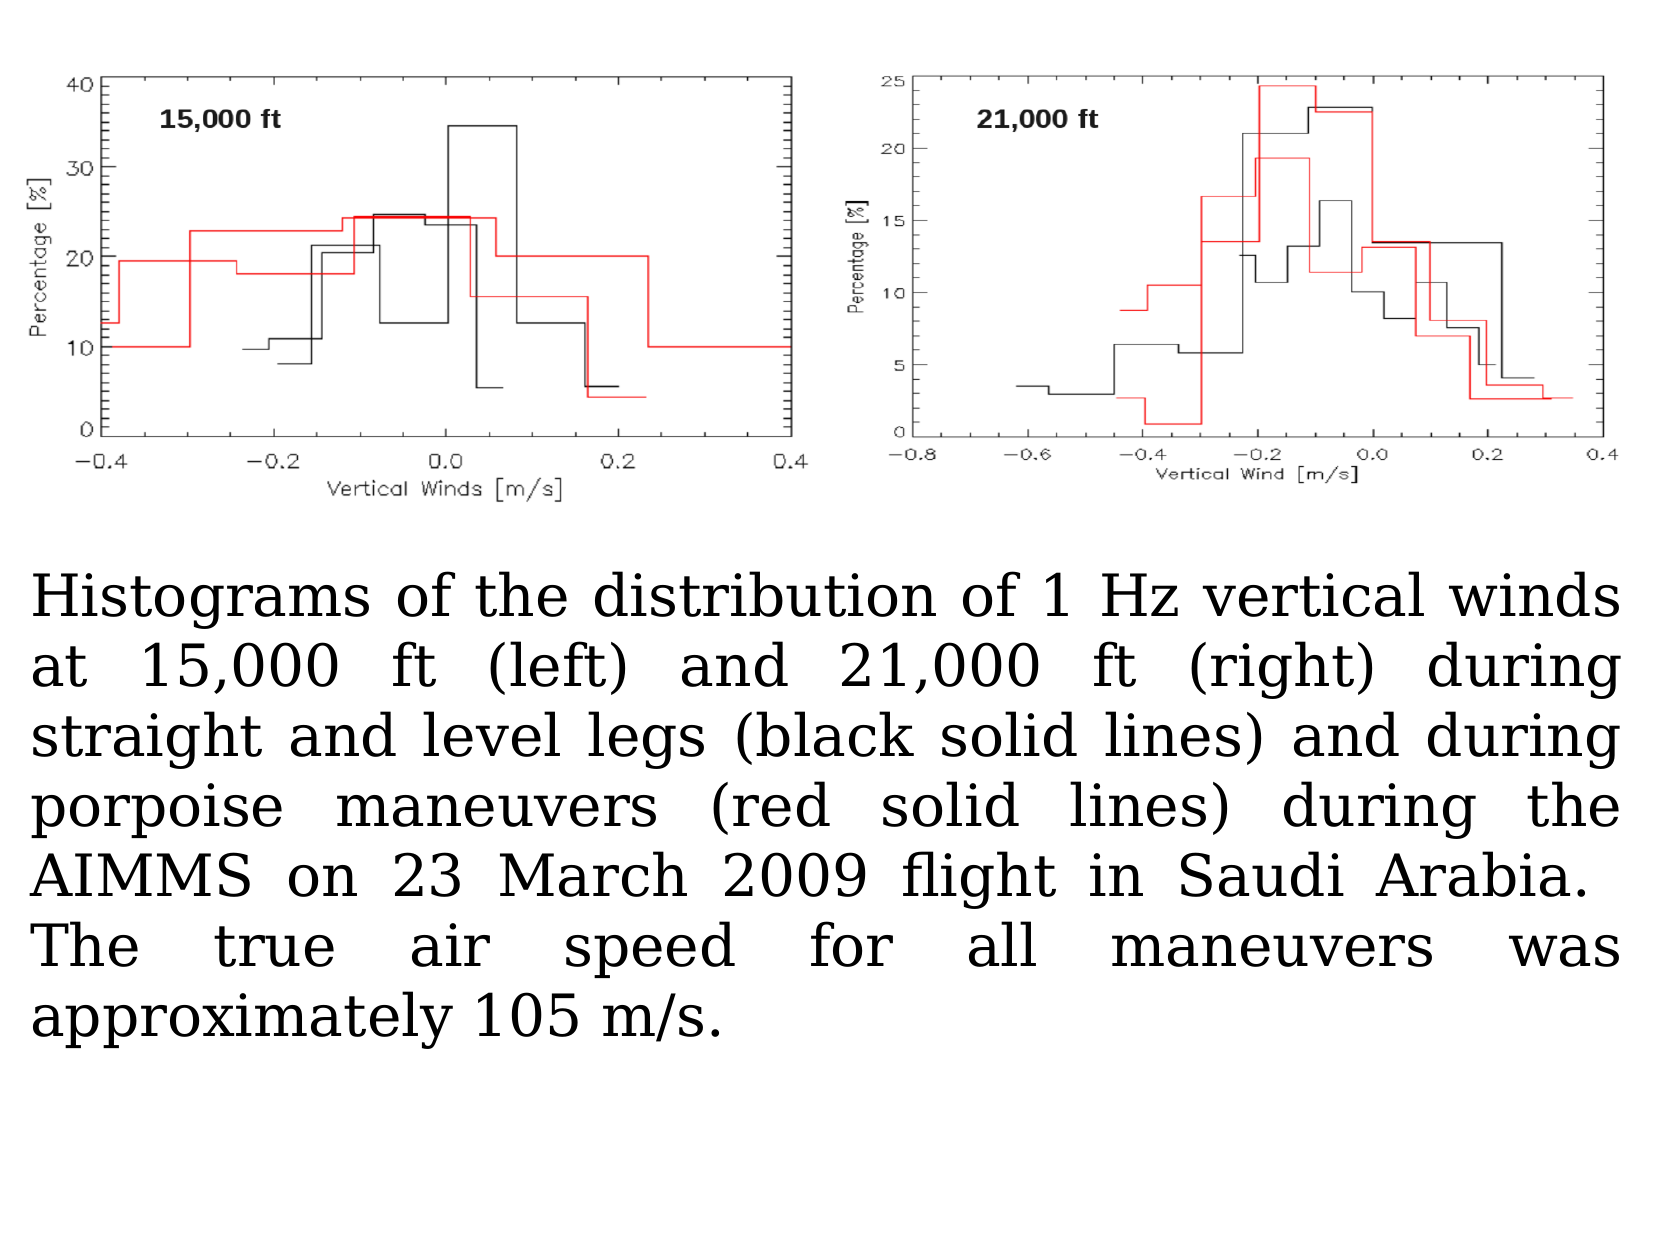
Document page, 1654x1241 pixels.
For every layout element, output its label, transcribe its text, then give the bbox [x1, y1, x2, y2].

text_box Histograms of the distribution of 1 Hz vertical winds at 15,000 ft (left) and 21,000 ft (right) during straight and level legs (black solid lines) and during porpoise maneuvers (red solid lines) during the AIMMS on 23 March 2009 flight in Saudi Arabia. The true air speed for all maneuvers was approximately 105 m/s. [15, 550, 1639, 1114]
picture [3, 52, 1653, 513]
